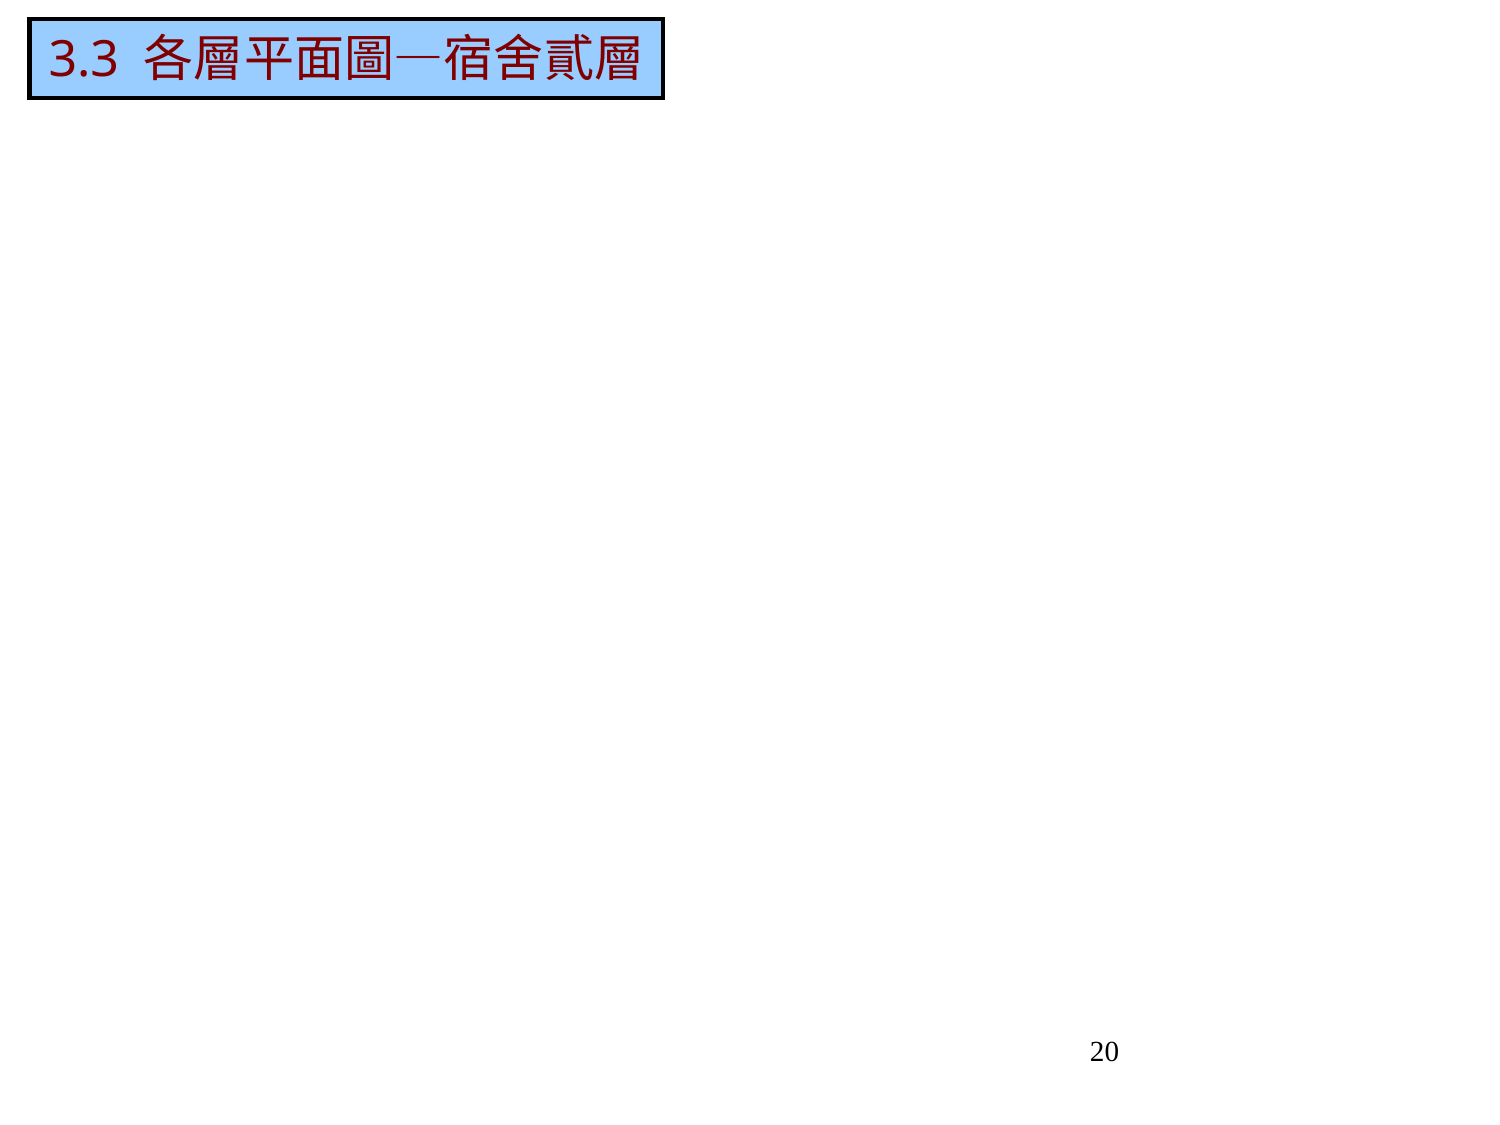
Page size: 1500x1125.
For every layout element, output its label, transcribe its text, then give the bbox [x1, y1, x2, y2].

text_box 3.3 各層平面圖—宿舍貳層 [29, 19, 664, 99]
text_box 20 [1074, 1025, 1388, 1101]
